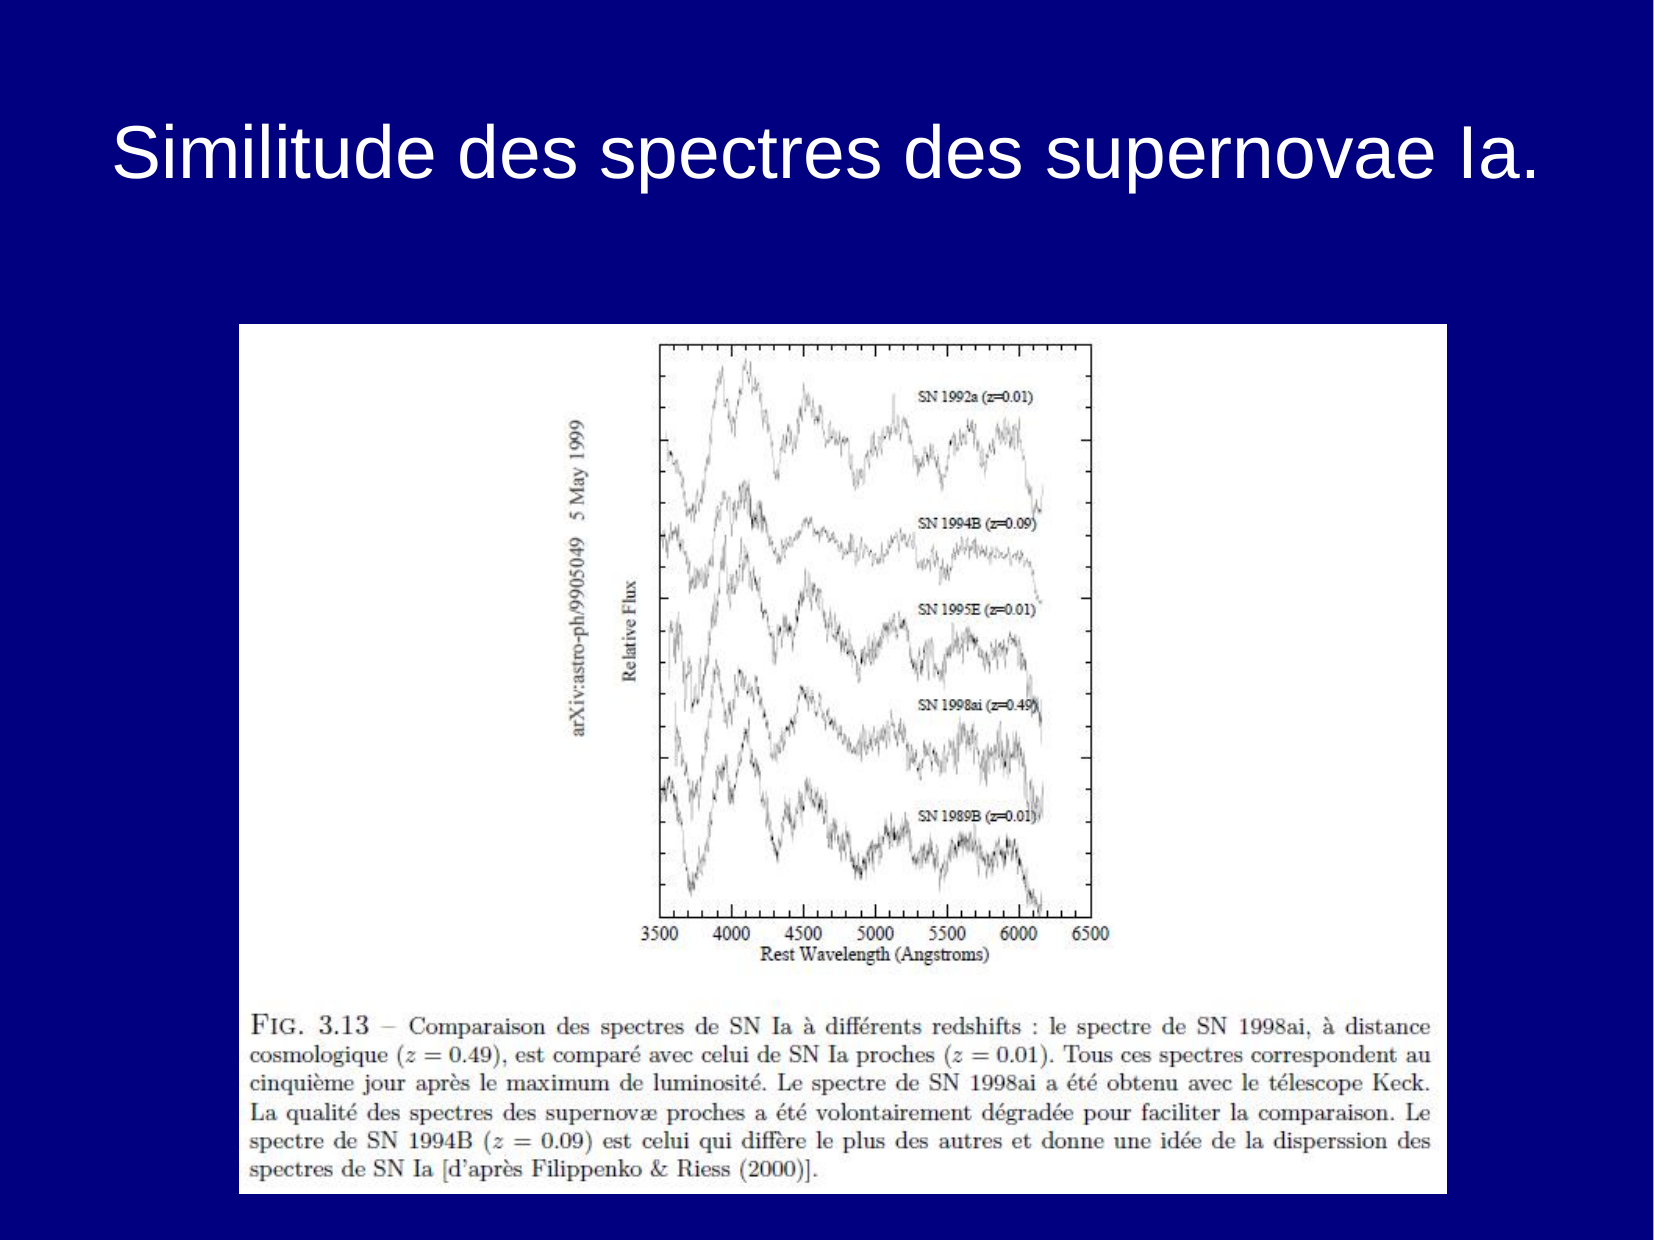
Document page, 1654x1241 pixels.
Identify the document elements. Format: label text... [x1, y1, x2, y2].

text_box [59, 215, 1300, 736]
picture [239, 324, 1447, 1194]
title Similitude des spectres des supernovae Ia. [82, 49, 1571, 257]
